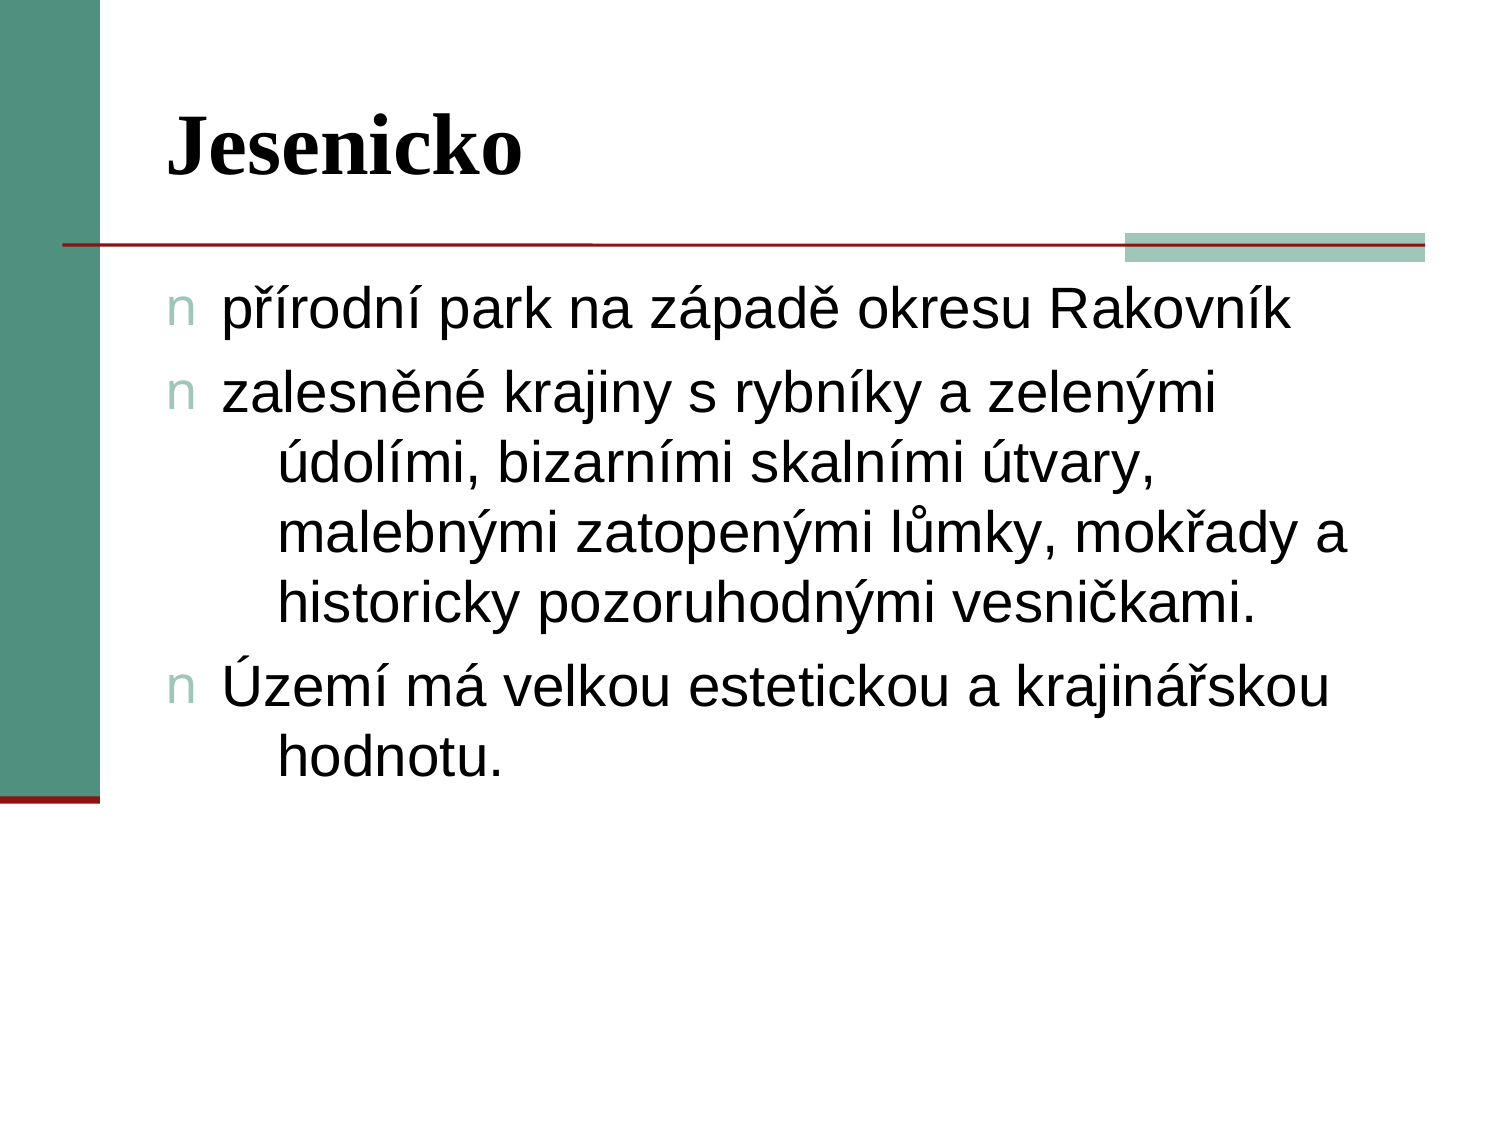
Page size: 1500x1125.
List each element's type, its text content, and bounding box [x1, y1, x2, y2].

title Jesenicko [150, 45, 1426, 234]
list přírodní park na západě okresu Rakovník zalesněné krajiny s rybníky a zelenými údolími, bizarními skalními útvary, malebnými zatopenými lůmky, mokřady a historicky pozoruhodnými vesničkami. Území má velkou estetickou a krajinářskou hodnotu. [150, 262, 1426, 1006]
